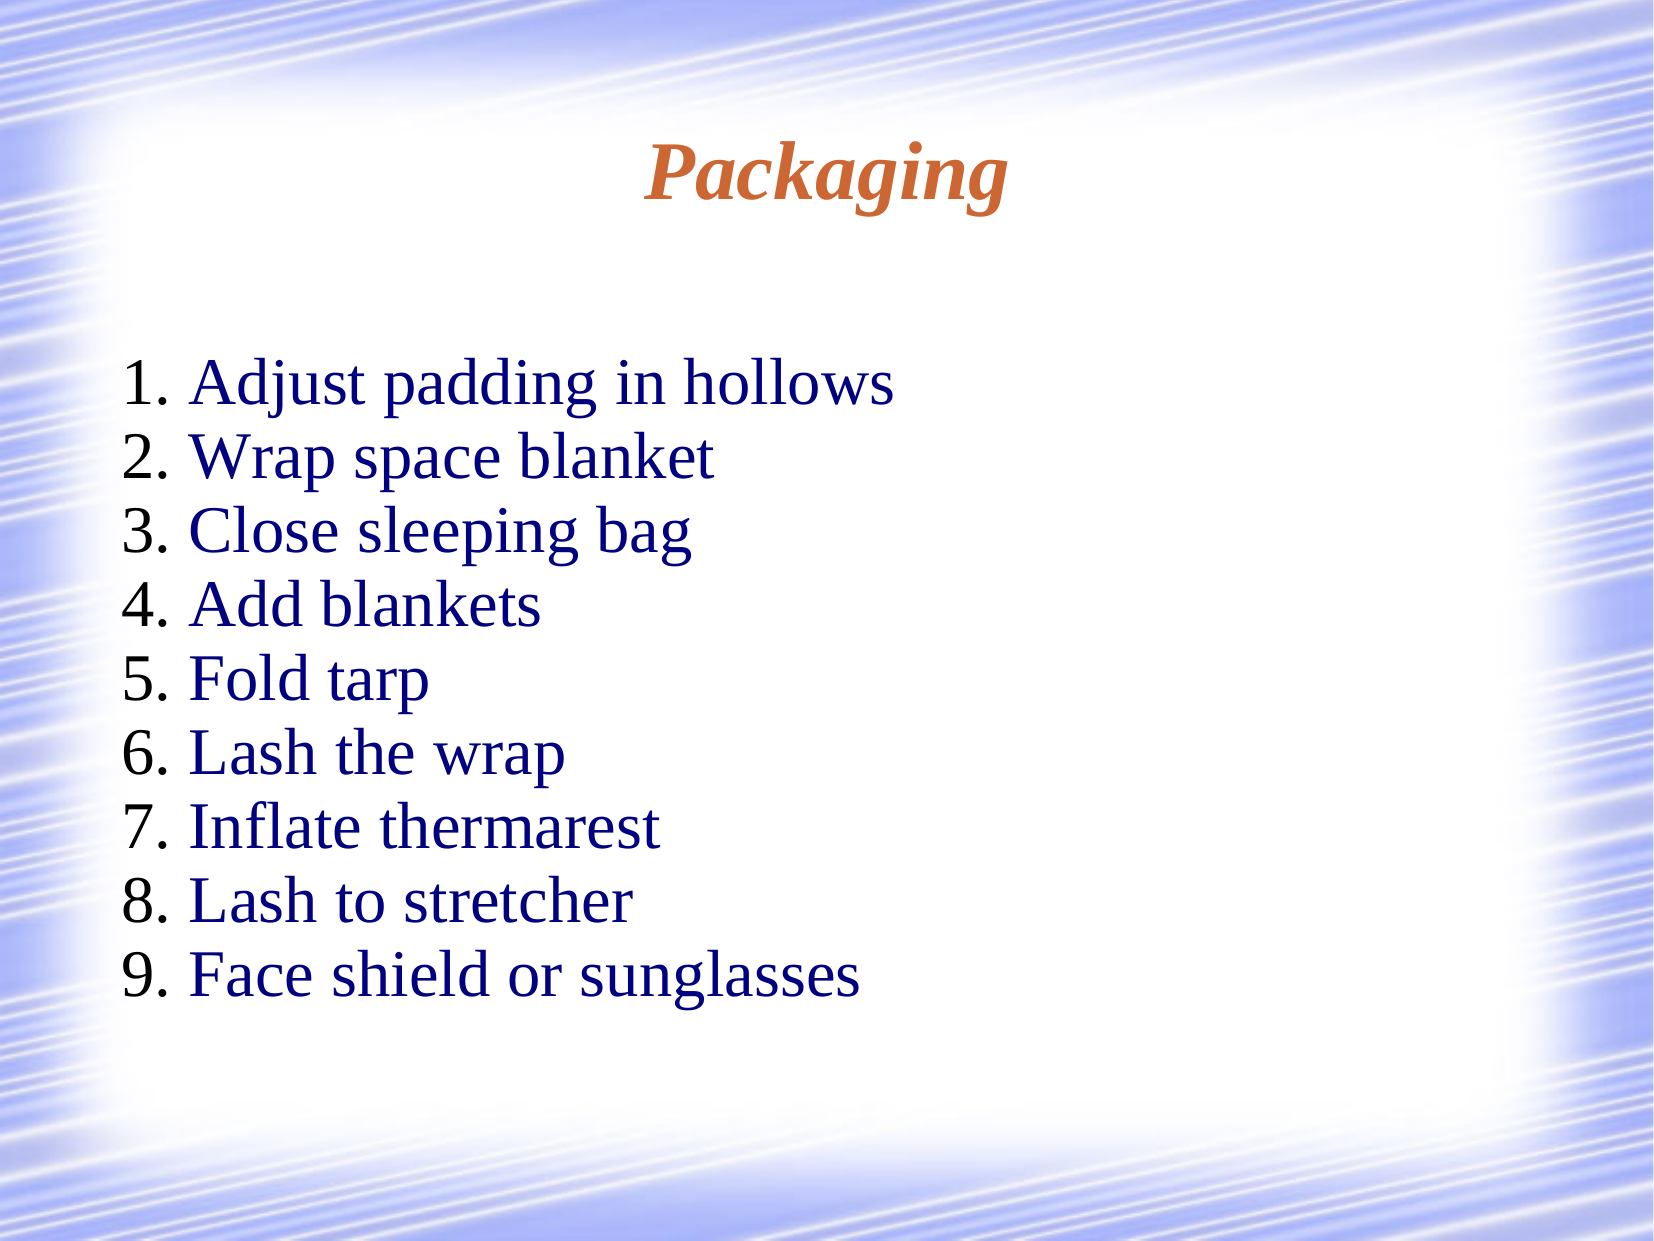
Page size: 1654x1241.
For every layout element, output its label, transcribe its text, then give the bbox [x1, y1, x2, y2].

picture [0, 0, 1654, 1241]
list Adjust padding in hollows Wrap space blanket Close sleeping bag Add blankets Fold tarp Lash the wrap Inflate thermarest Lash to stretcher Face shield or sunglasses [121, 344, 1534, 1065]
title Packaging [121, 67, 1534, 275]
